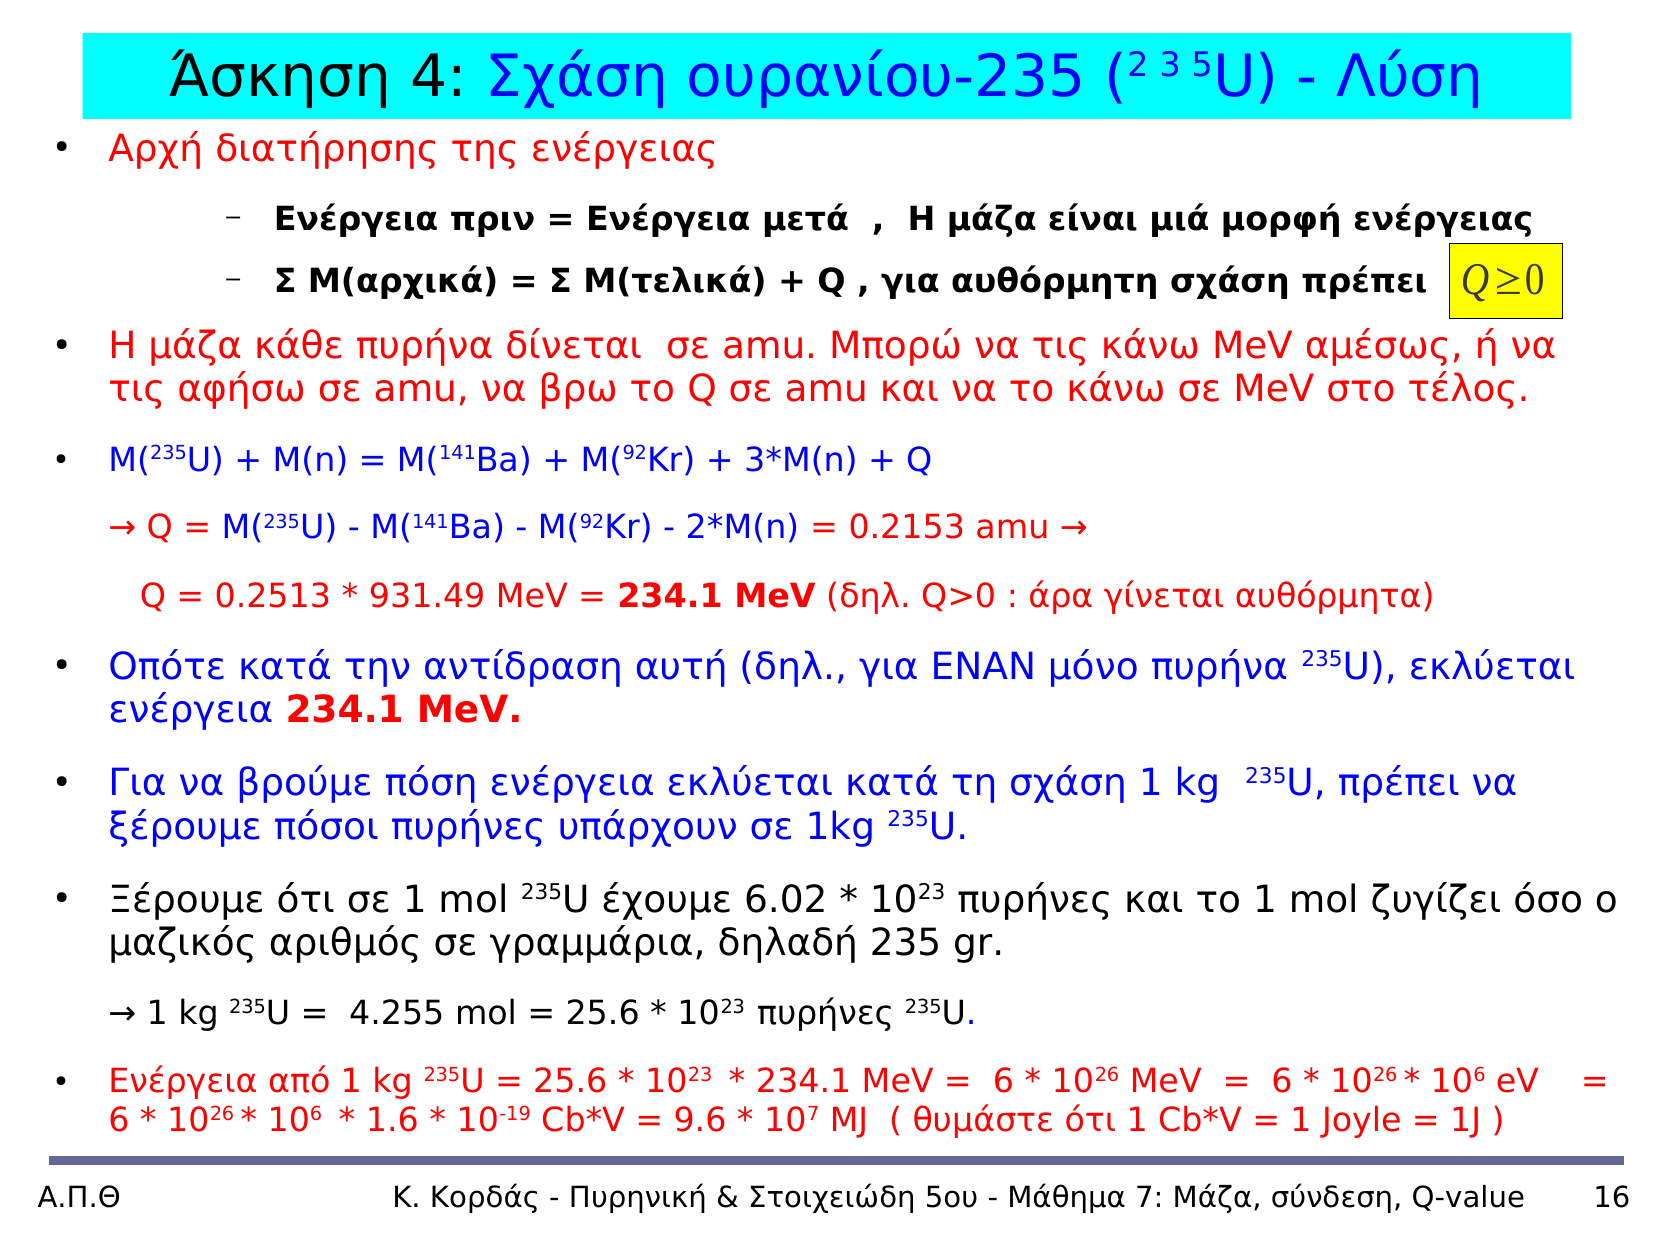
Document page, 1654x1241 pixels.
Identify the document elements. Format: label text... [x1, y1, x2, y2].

list Αρχή διατήρησης της ενέργειας Ενέργεια πριν = Ενέργεια μετά , Η μάζα είναι μιά μορφή ενέργειας Σ Μ(αρχικά) = Σ Μ(τελικά) + Q , για αυθόρμητη σχάση πρέπει Η μάζα κάθε πυρήνα δίνεται σε amu. Mπορώ να τις κάνω MeV αμέσως, ή να τις αφήσω σε amu, να βρω το Q σε amu και να το κάνω σε MeV στο τέλος. Μ(235U) + M(n) = Μ(141Ba) + M(92Kr) + 3*M(n) + Q → Q = Μ(235U) - Μ(141Ba) - M(92Kr) - 2*M(n) = 0.2153 amu → Q = 0.2513 * 931.49 MeV = 234.1 MeV (δηλ. Q>0 : άρα γίνεται αυθόρμητα) Οπότε κατά την αντίδραση αυτή (δηλ., για ΕΝΑΝ μόνο πυρήνα 235U), εκλύεται ενέργεια 234.1 MeV. Για να βρούμε πόση ενέργεια εκλύεται κατά τη σχάση 1 kg 235U, πρέπει να ξέρουμε πόσοι πυρήνες υπάρχουν σε 1kg 235U. Ξέρoυμε ότι σε 1 mol 235U έχουμε 6.02 * 1023 πυρήνες και το 1 mol ζυγίζει όσο ο μαζικός αριθμός σε γραμμάρια, δηλαδή 235 gr. → 1 kg 235U = 4.255 mol = 25.6 * 1023 πυρήνες 235U. Ενέργεια από 1 kg 235U = 25.6 * 1023 * 234.1 MeV = 6 * 1026 MeV = 6 * 1026 * 106 eV = 6 * 1026 * 106 * 1.6 * 10-19 Cb*V = 9.6 * 107 MJ ( θυμάστε ότι 1 Cb*V = 1 Joyle = 1J ) [37, 126, 1622, 1156]
text_box [1449, 243, 1563, 319]
chart [1450, 255, 1559, 306]
title Άσκηση 4: Σχάση ουρανίου-235 (2 3 5U) - Λύση [82, 33, 1571, 119]
